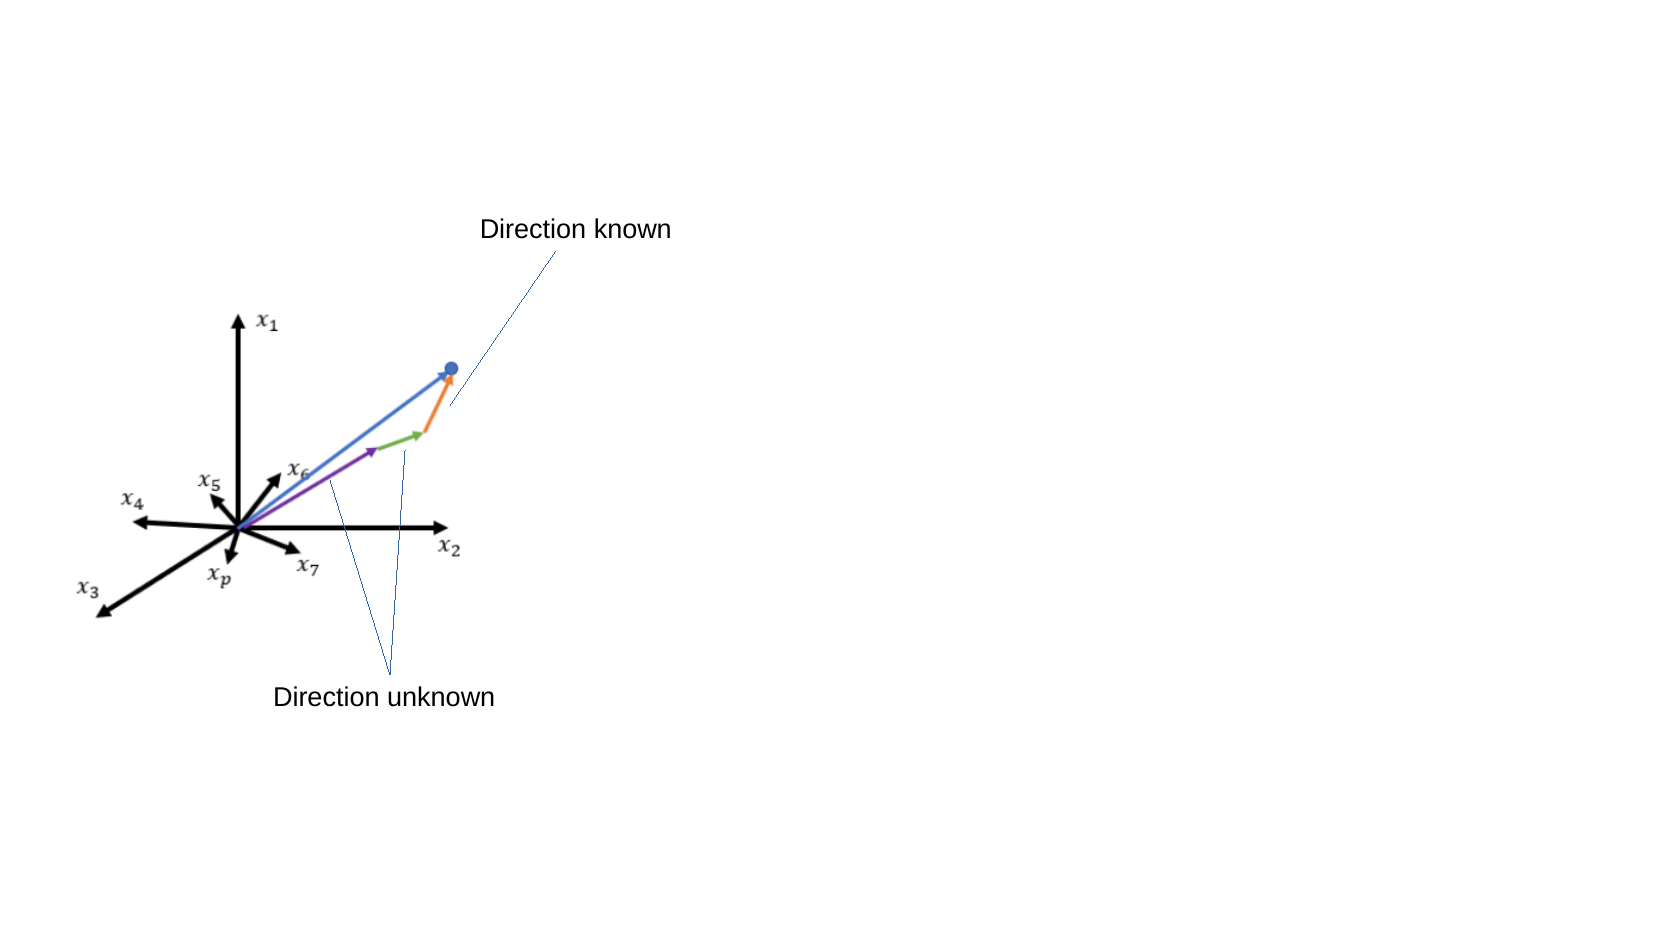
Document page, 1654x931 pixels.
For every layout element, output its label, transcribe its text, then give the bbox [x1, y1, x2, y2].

picture [30, 294, 492, 646]
text_box Direction unknown [258, 674, 511, 721]
text_box Direction known [465, 206, 687, 252]
